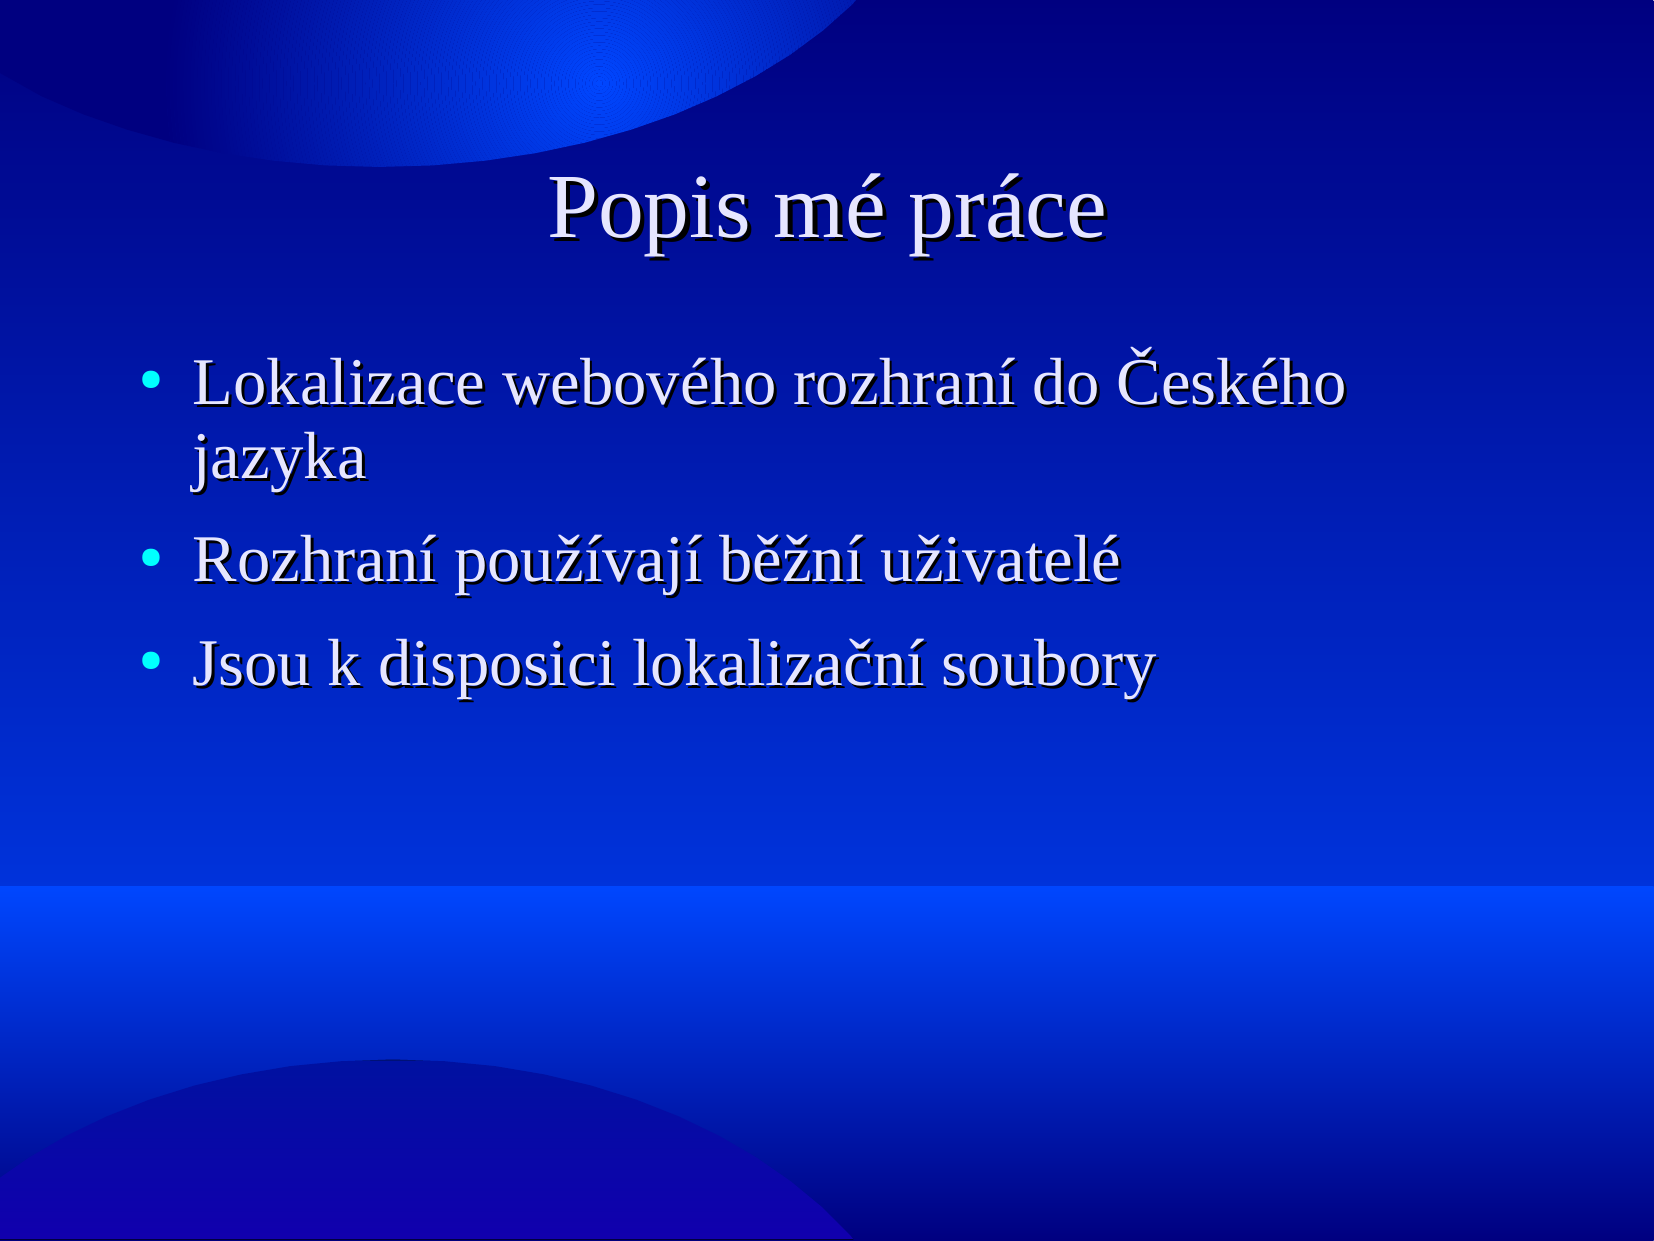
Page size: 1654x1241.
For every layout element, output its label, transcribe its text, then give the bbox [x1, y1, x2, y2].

list Lokalizace webového rozhraní do Českého jazyka Rozhraní používají běžní uživatelé Jsou k disposici lokalizační soubory [121, 344, 1534, 1127]
title Popis mé práce [121, 102, 1534, 311]
